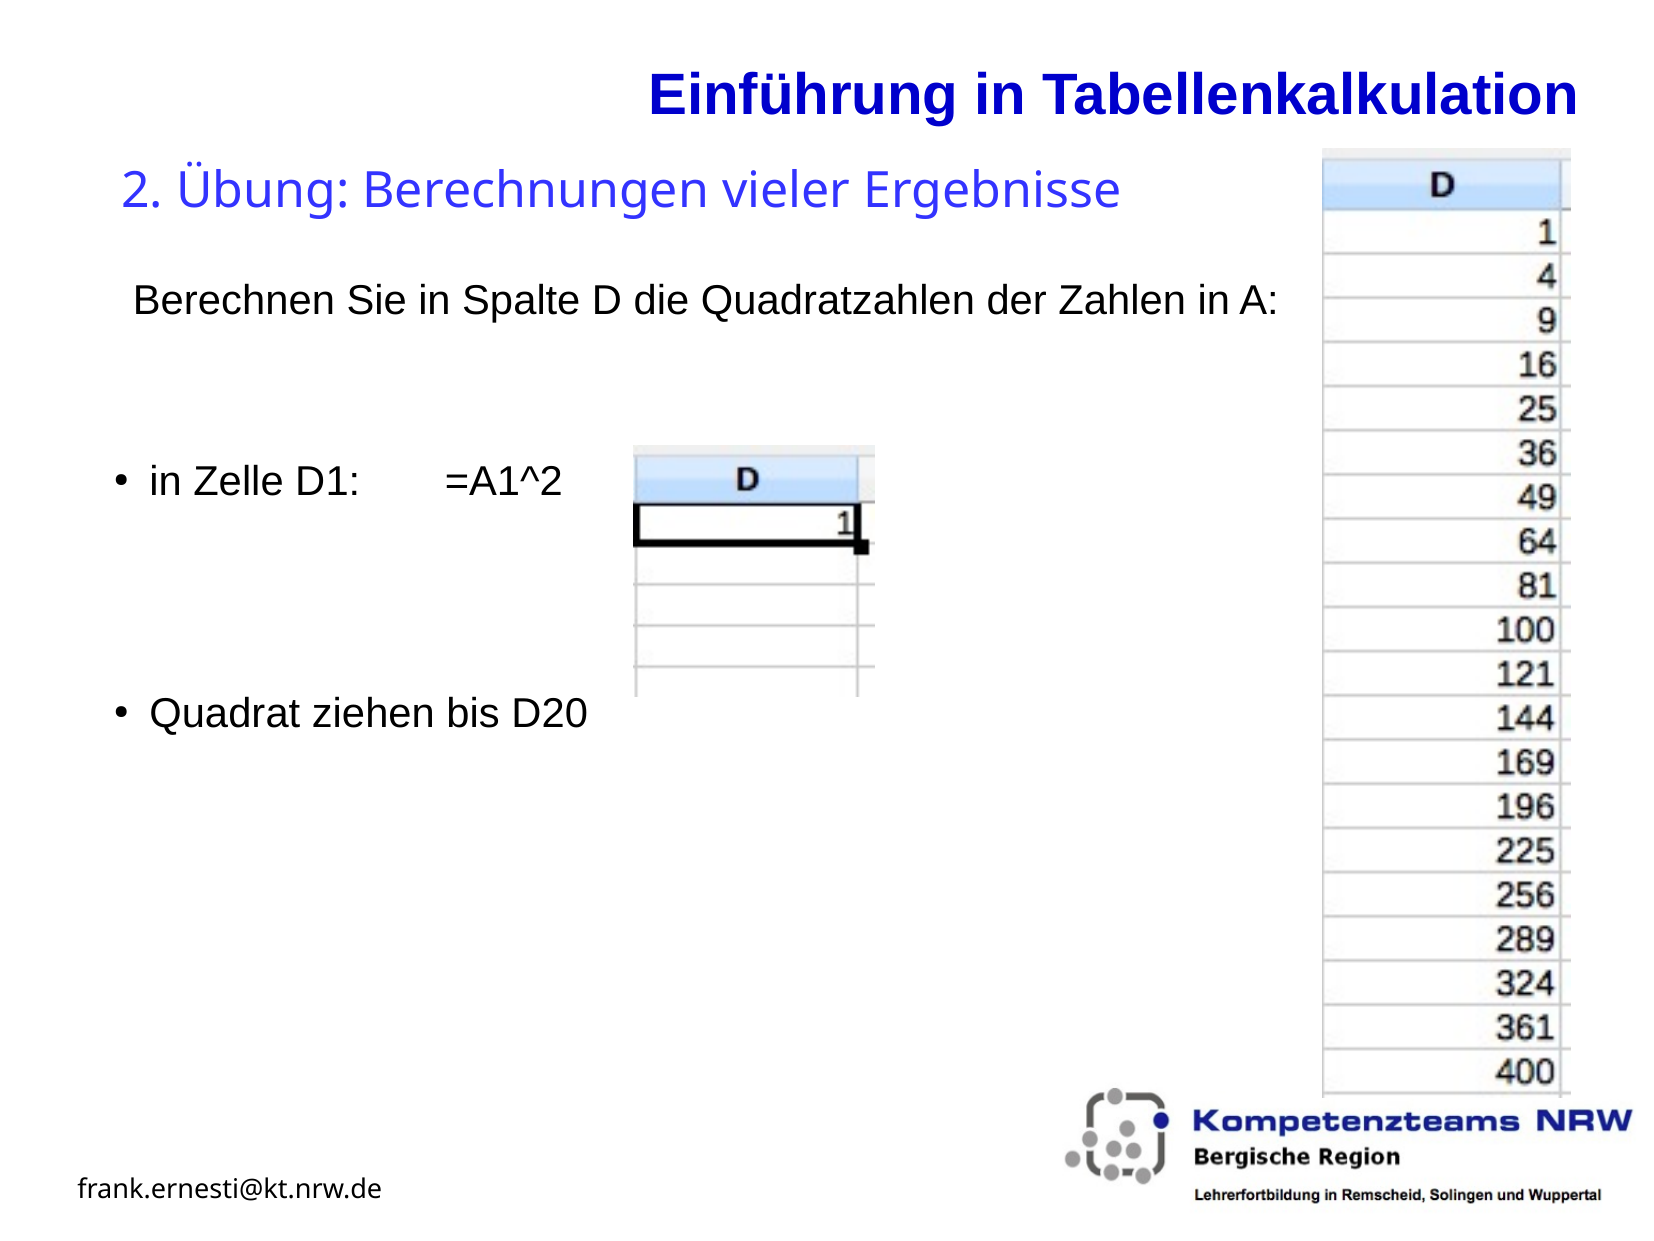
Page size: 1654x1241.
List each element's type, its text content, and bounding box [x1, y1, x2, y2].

picture [633, 445, 875, 697]
table_header [95, 55, 401, 135]
picture [1037, 148, 1642, 1225]
text_box 2. Übung: Berechnungen vieler Ergebnisse [106, 146, 1090, 218]
text_box frank.ernesti@kt.nrw.de [62, 1162, 378, 1205]
text_box Berechnen Sie in Spalte D die Quadratzahlen der Zahlen in A: [118, 269, 1293, 331]
text_box in Zelle D1: =A1^2 Quadrat ziehen bis D20 [99, 357, 603, 745]
table_header Einführung in Tabellenkalkulation [402, 55, 1594, 135]
